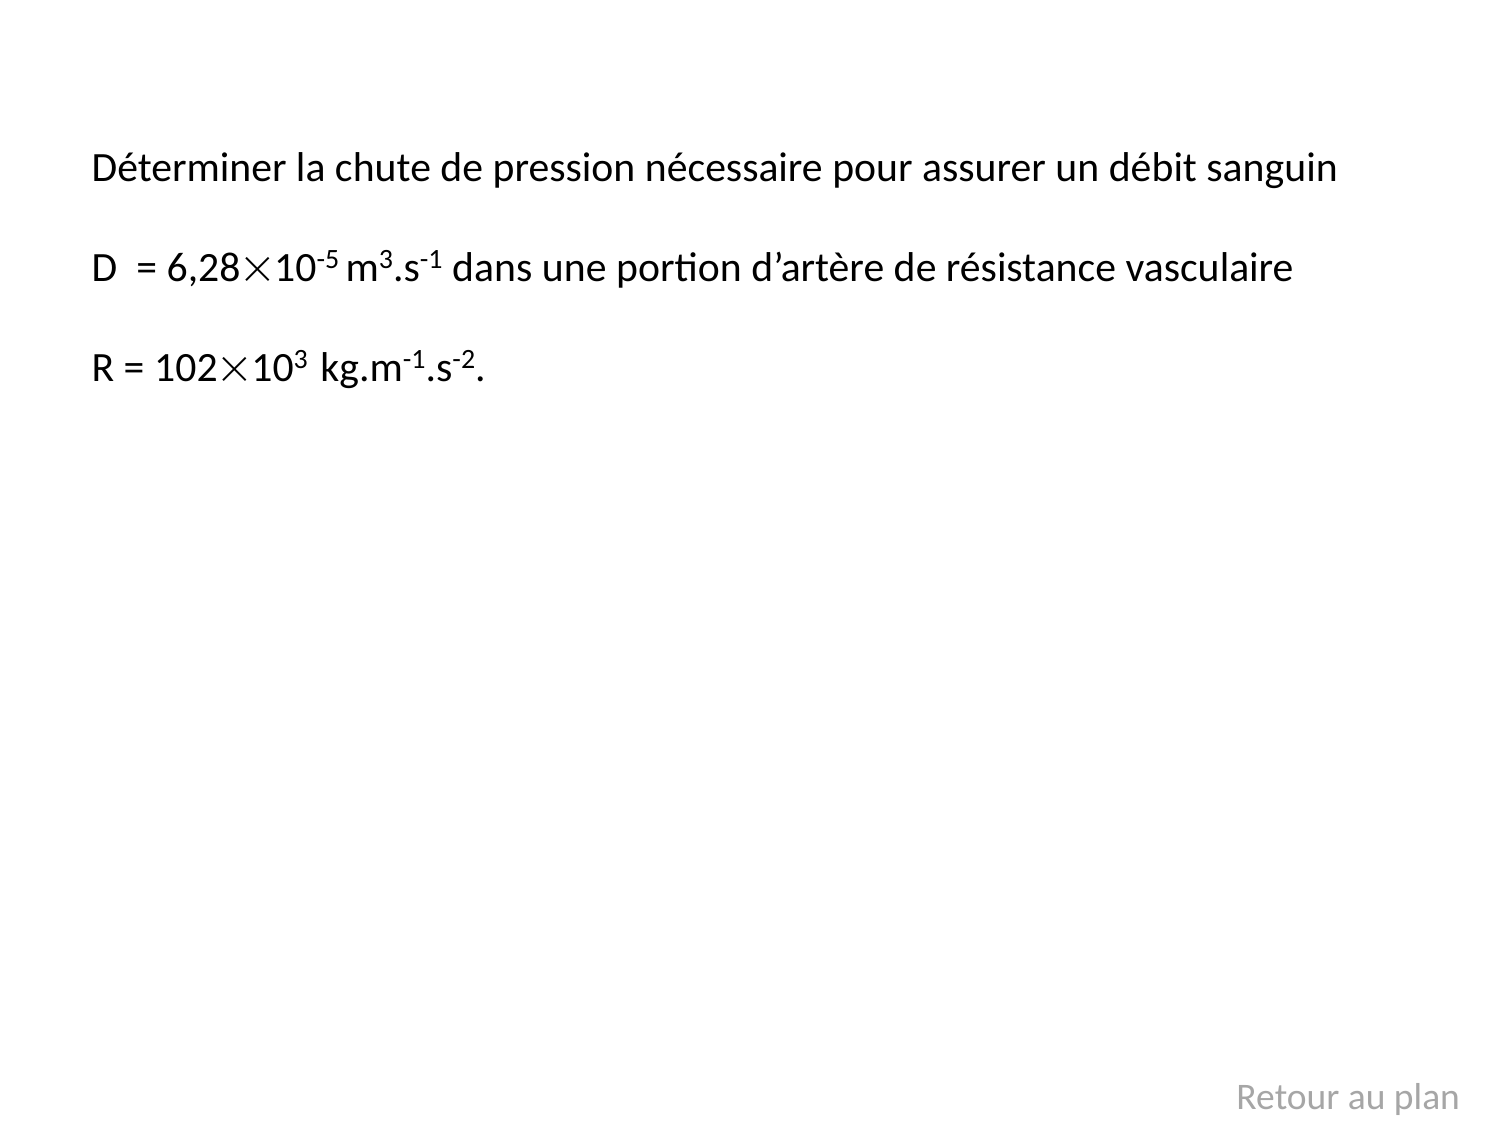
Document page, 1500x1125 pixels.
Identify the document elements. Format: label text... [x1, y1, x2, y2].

text_box Déterminer la chute de pression nécessaire pour assurer un débit sanguin D = 6,2810-5 m3.s-1 dans une portion d’artère de résistance vasculaire R = 102103 kg.m-1.s-2. [77, 82, 1435, 487]
text_box Retour au plan [1221, 1064, 1476, 1125]
